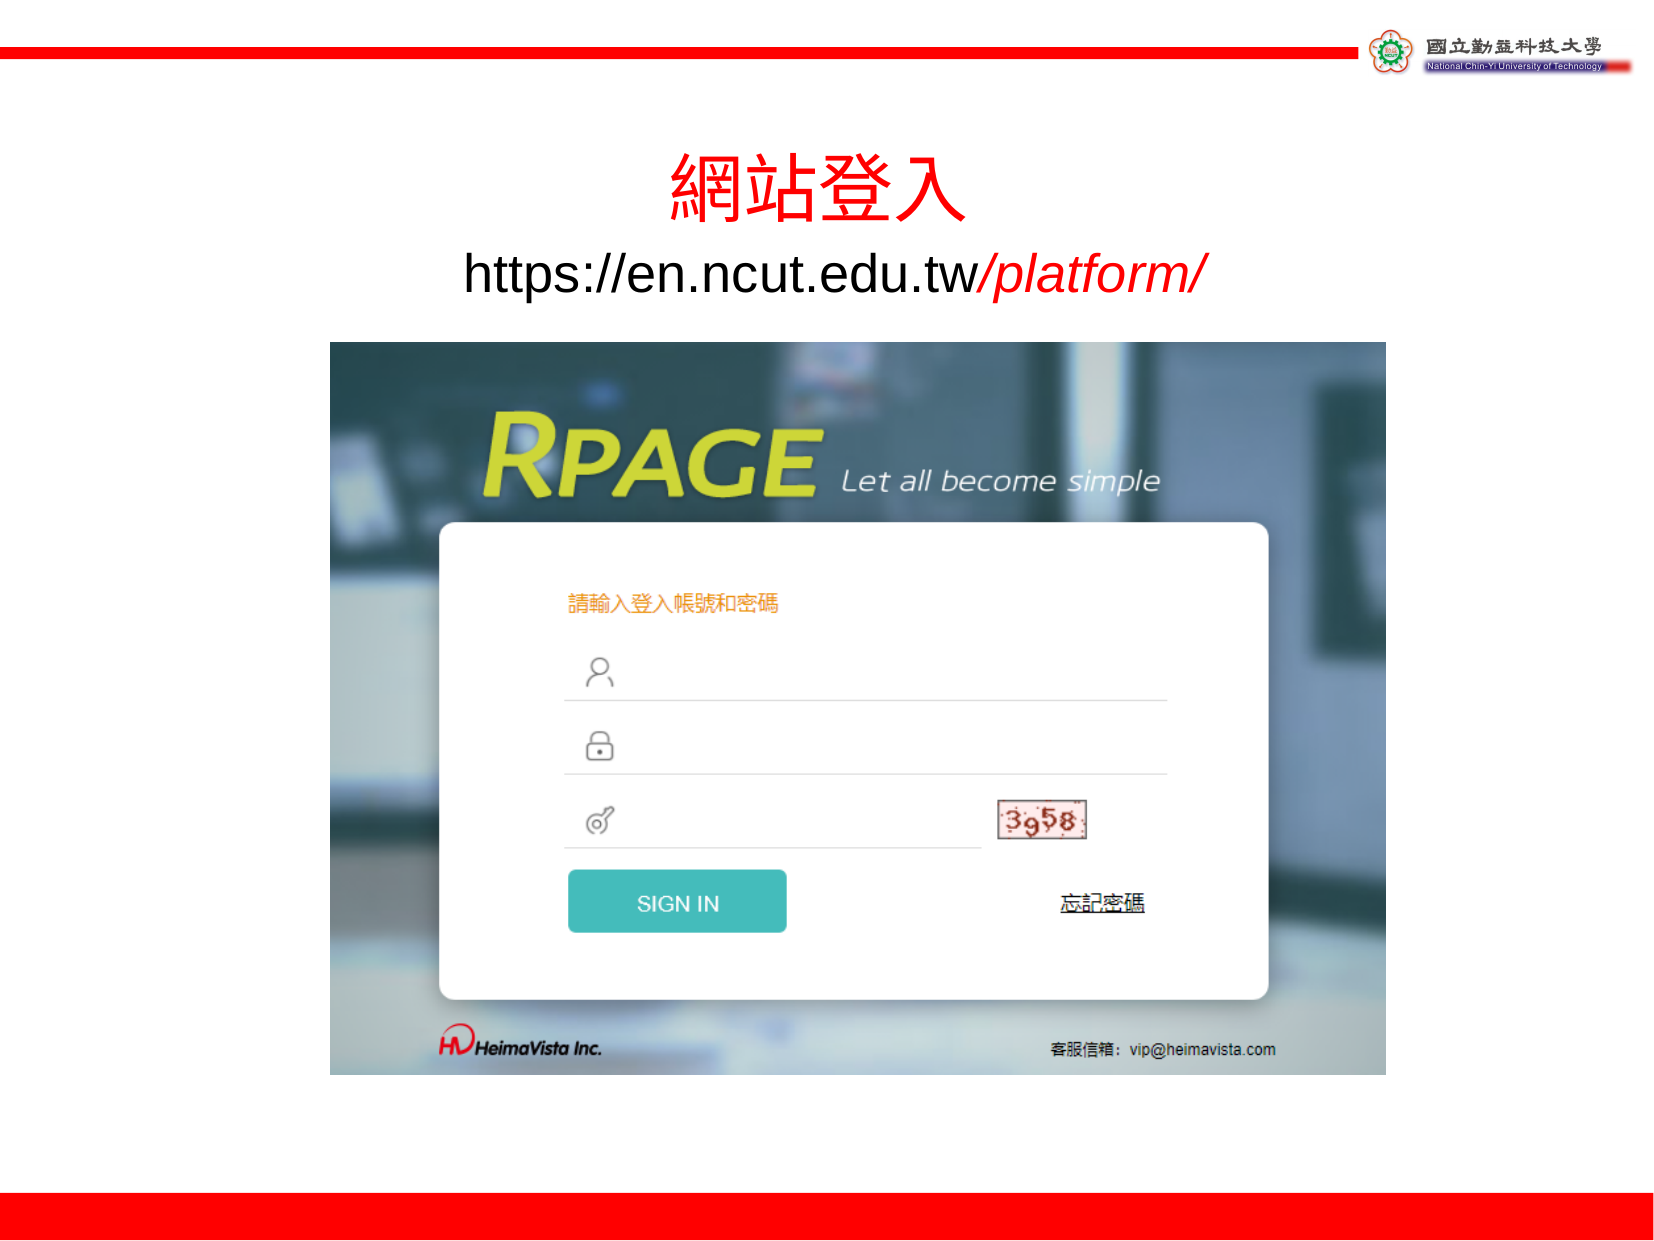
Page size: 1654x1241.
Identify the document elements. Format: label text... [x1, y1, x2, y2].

picture [330, 342, 1386, 1075]
text_box https://en.ncut.edu.tw/platform/ [448, 236, 1288, 373]
picture [1368, 29, 1636, 77]
subtitle 網站登入 [82, 129, 1571, 1158]
